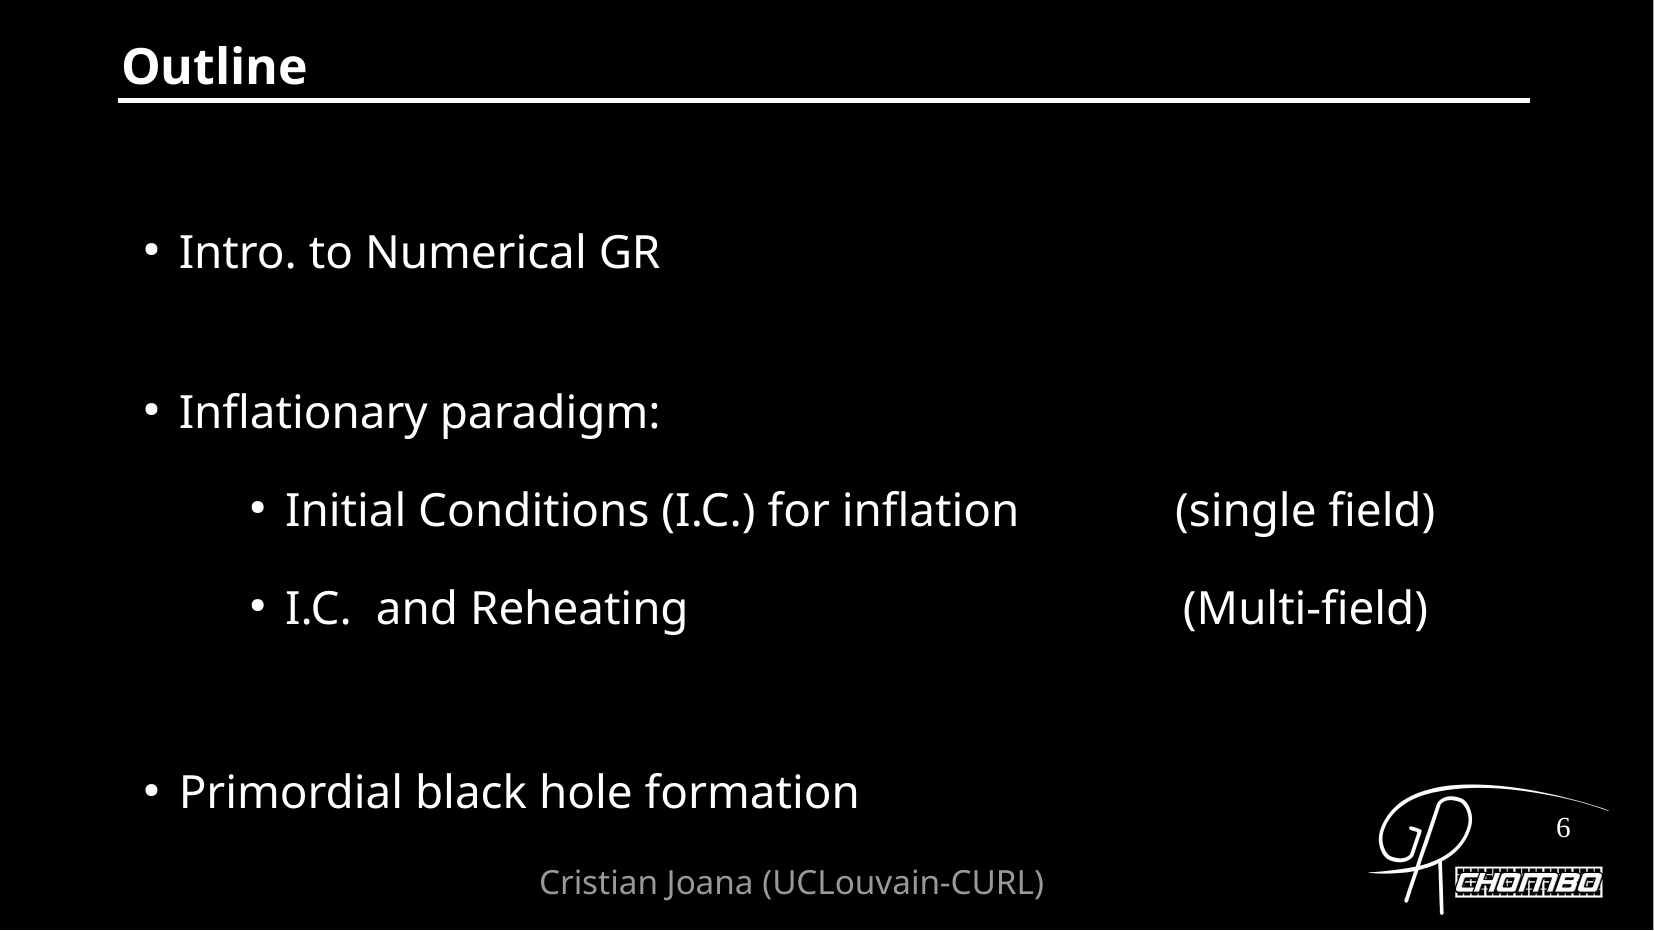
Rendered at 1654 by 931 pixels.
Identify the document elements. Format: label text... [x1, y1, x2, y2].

text_box Intro. to Numerical GR Inflationary paradigm: Initial Conditions (I.C.) for inflation (single field) I.C. and Reheating (Multi-field) Primordial black hole formation [128, 74, 1570, 860]
text_box Outline [0, 23, 1654, 107]
text_box Cristian Joana (UCLouvain-CURL) [443, 851, 1141, 904]
picture [1364, 773, 1613, 923]
